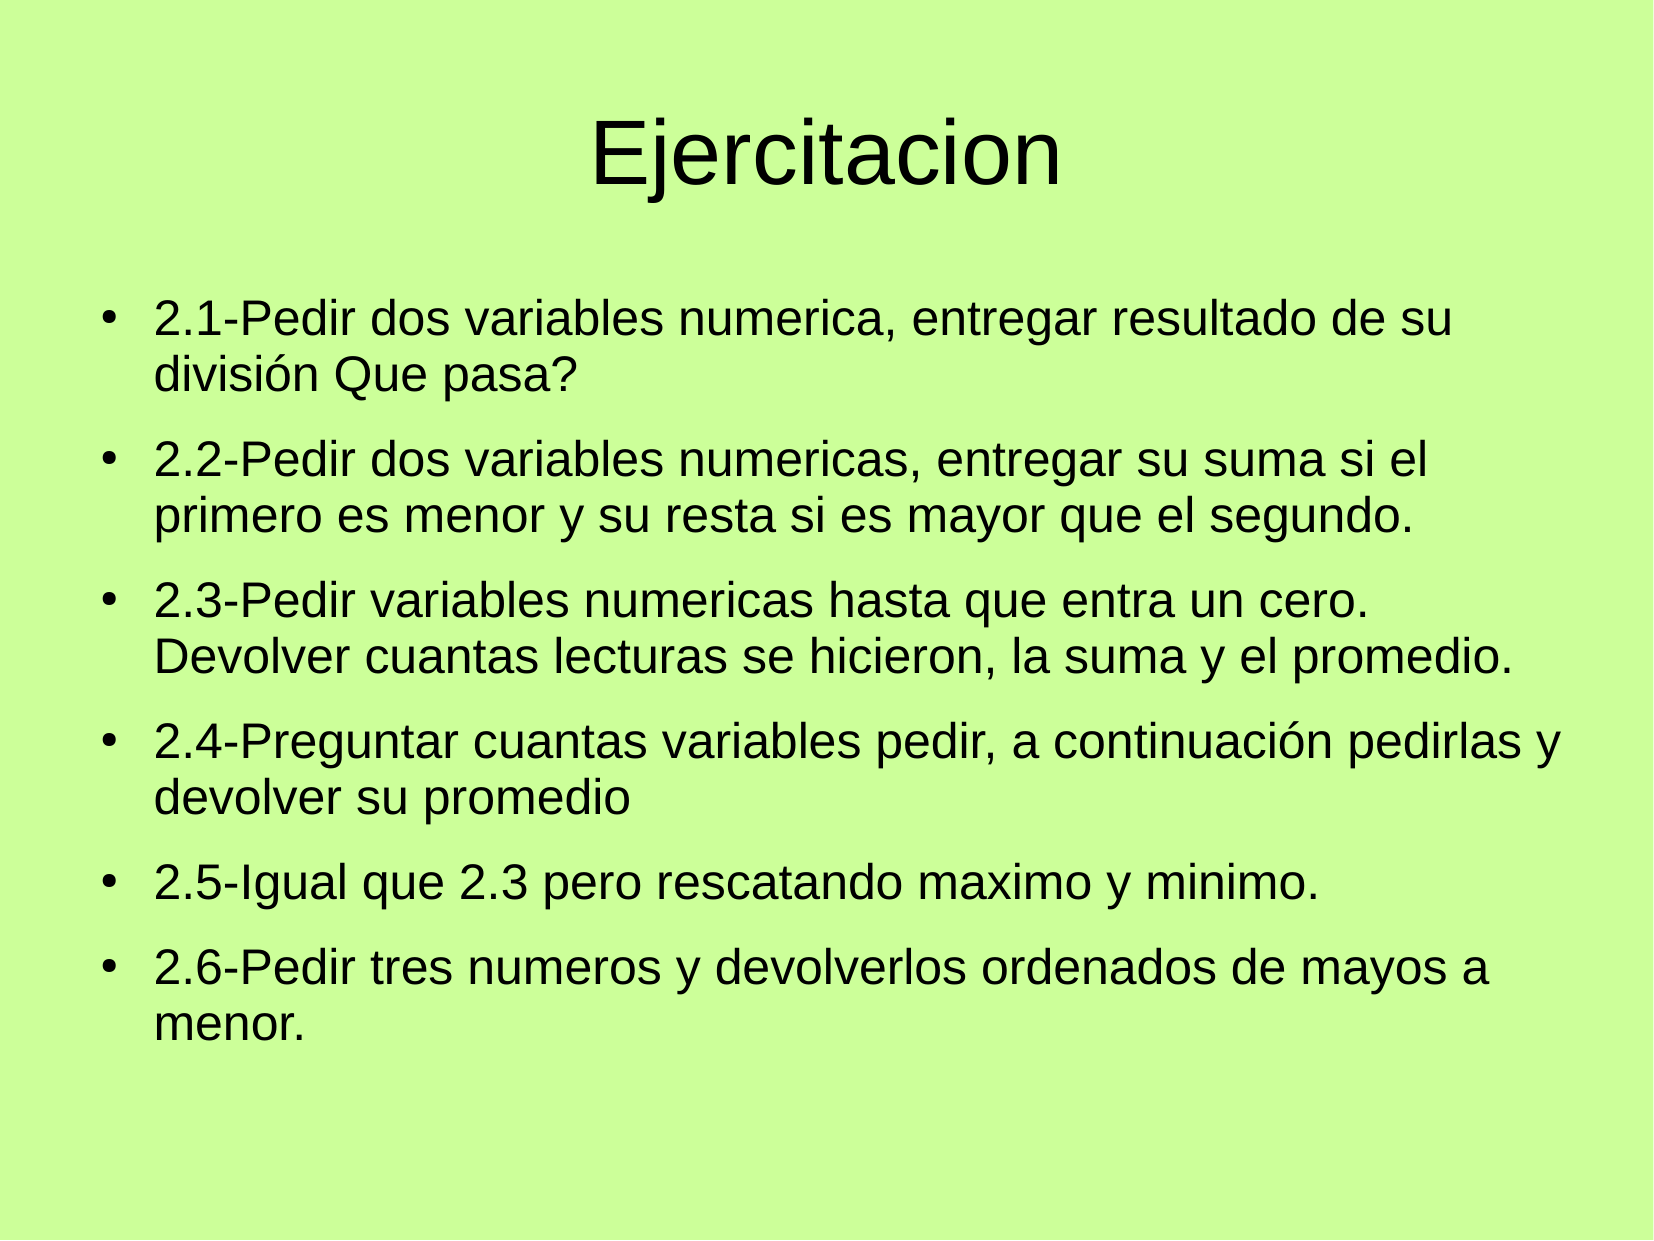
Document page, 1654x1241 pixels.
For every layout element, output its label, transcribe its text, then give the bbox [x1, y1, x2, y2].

title Ejercitacion [82, 49, 1571, 257]
list 2.1-Pedir dos variables numerica, entregar resultado de su división Que pasa? 2.2-Pedir dos variables numericas, entregar su suma si el primero es menor y su resta si es mayor que el segundo. 2.3-Pedir variables numericas hasta que entra un cero. Devolver cuantas lecturas se hicieron, la suma y el promedio. 2.4-Preguntar cuantas variables pedir, a continuación pedirlas y devolver su promedio 2.5-Igual que 2.3 pero rescatando maximo y minimo. 2.6-Pedir tres numeros y devolverlos ordenados de mayos a menor. [82, 290, 1571, 1010]
